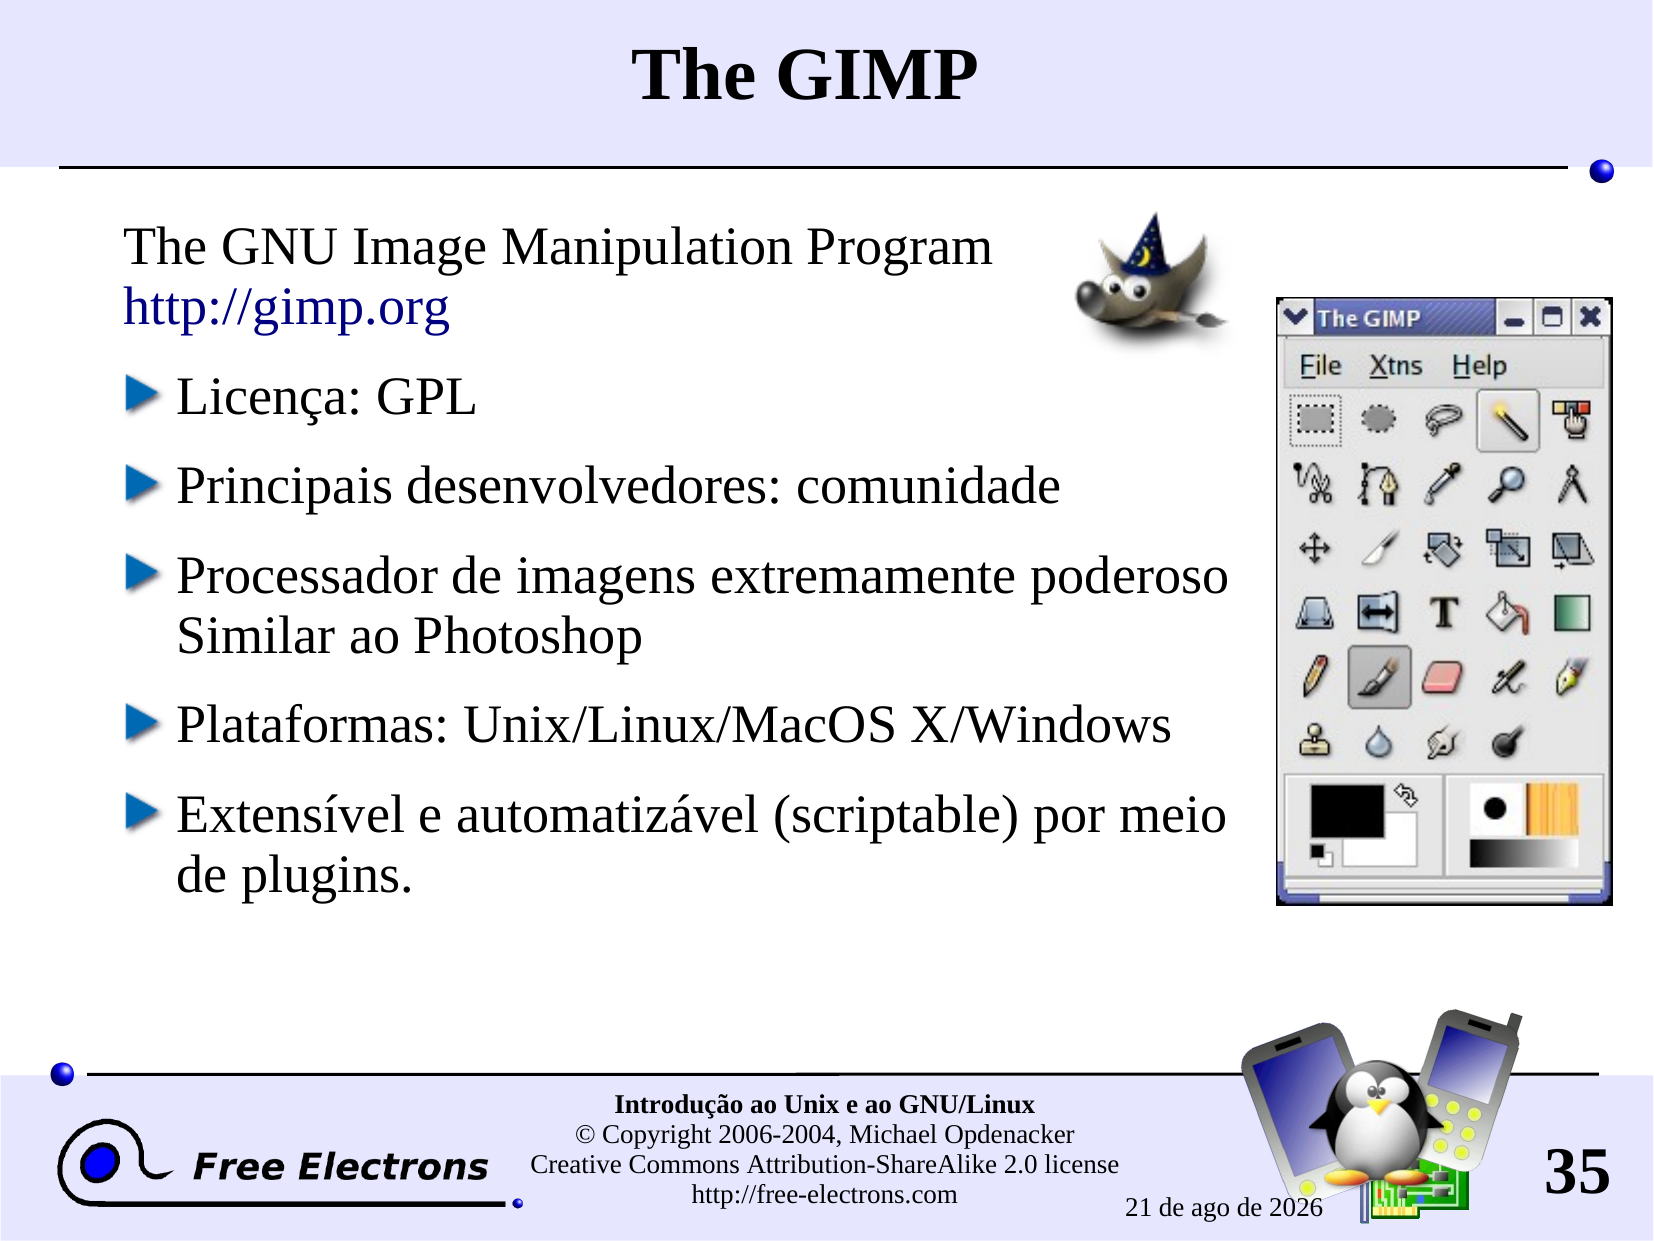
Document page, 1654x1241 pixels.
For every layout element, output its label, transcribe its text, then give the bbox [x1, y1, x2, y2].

picture [1285, 1199, 1292, 1215]
picture [50, 1108, 527, 1216]
picture [1231, 983, 1537, 1241]
picture [1067, 206, 1240, 358]
list The GNU Image Manipulation Program http://gimp.org Licença: GPL Principais desenvolvedores: comunidade Processador de imagens extremamente poderoso Similar ao Photoshop Plataformas: Unix/Linux/MacOS X/Windows Extensível e automatizável (scriptable) por meio de plugins. [105, 216, 1236, 1067]
title The GIMP [60, 25, 1551, 124]
picture [1276, 297, 1613, 906]
